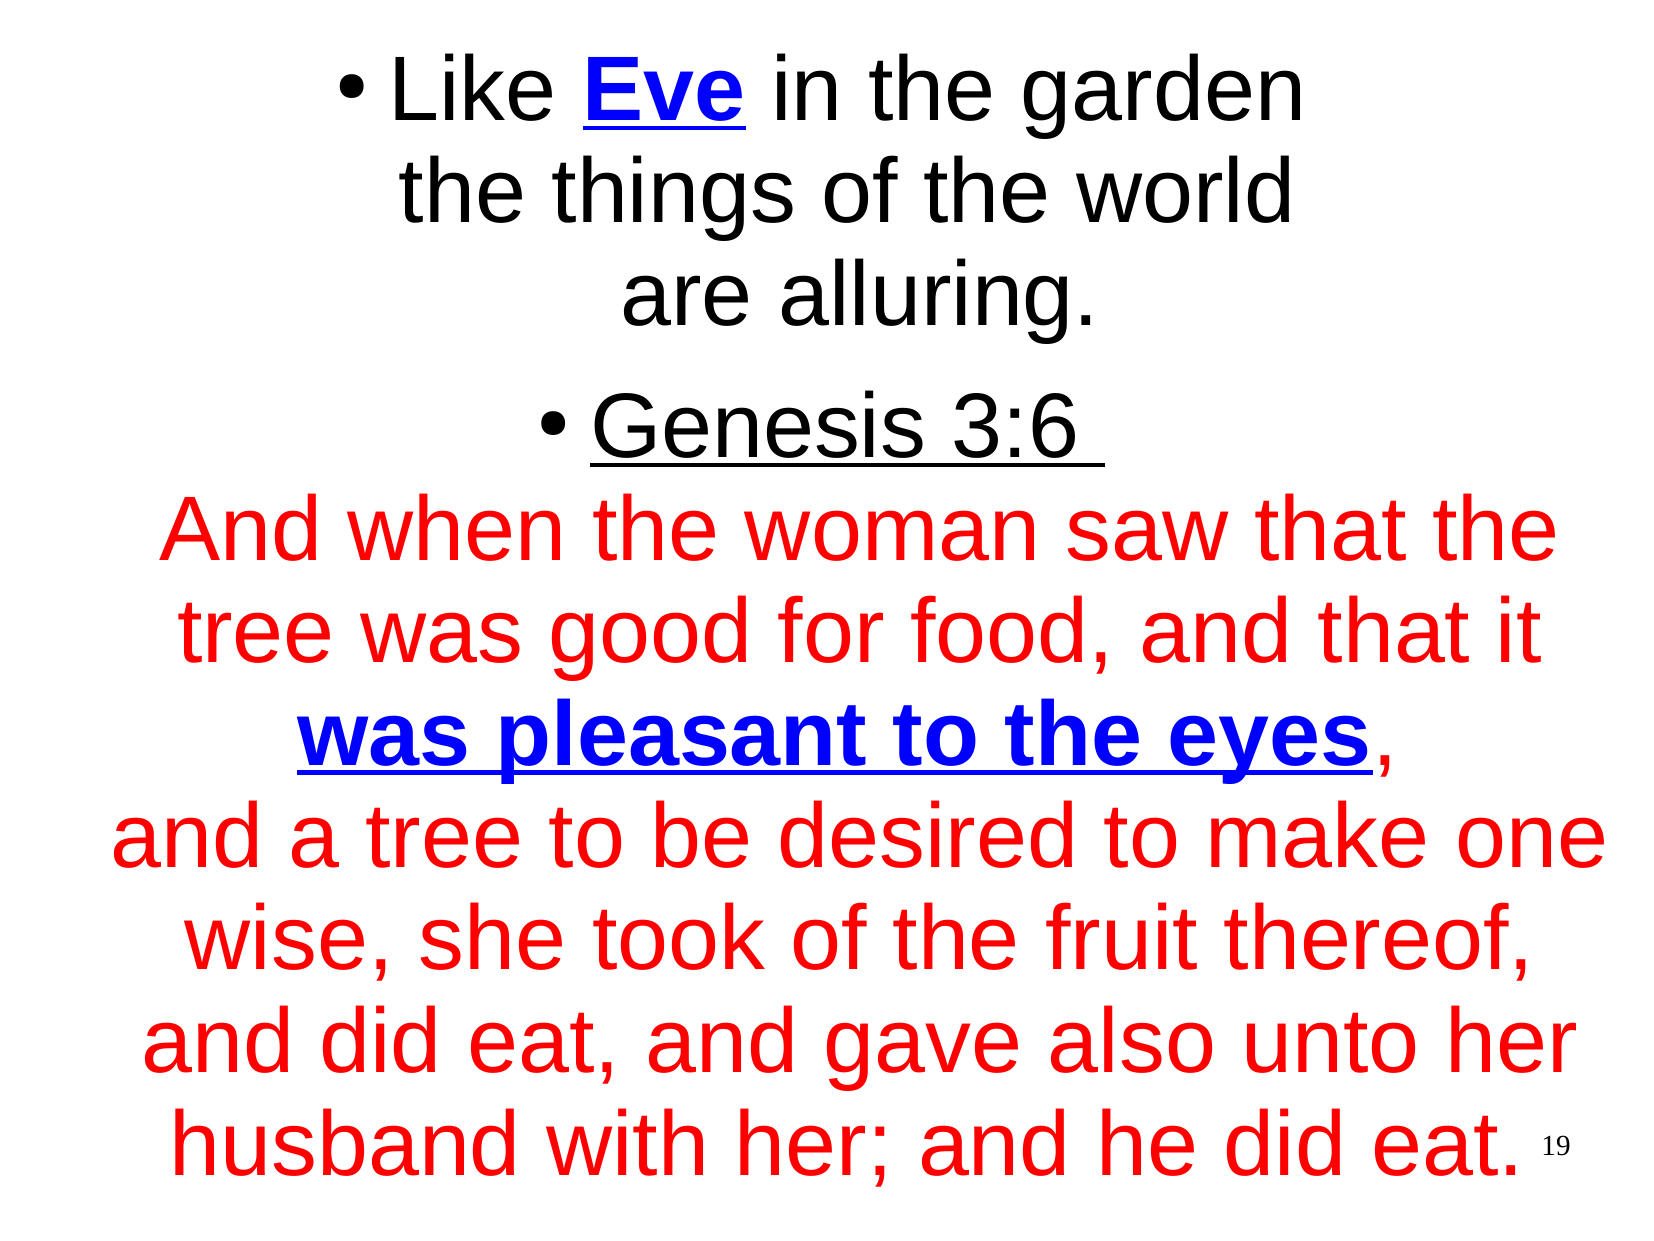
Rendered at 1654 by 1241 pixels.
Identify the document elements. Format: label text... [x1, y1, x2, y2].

list Like Eve in the garden the things of the world are alluring. Genesis 3:6 And when the woman saw that the tree was good for food, and that it was pleasant to the eyes, and a tree to be desired to make one wise, she took of the fruit thereof, and did eat, and gave also unto her husband with her; and he did eat. [37, 37, 1613, 1201]
